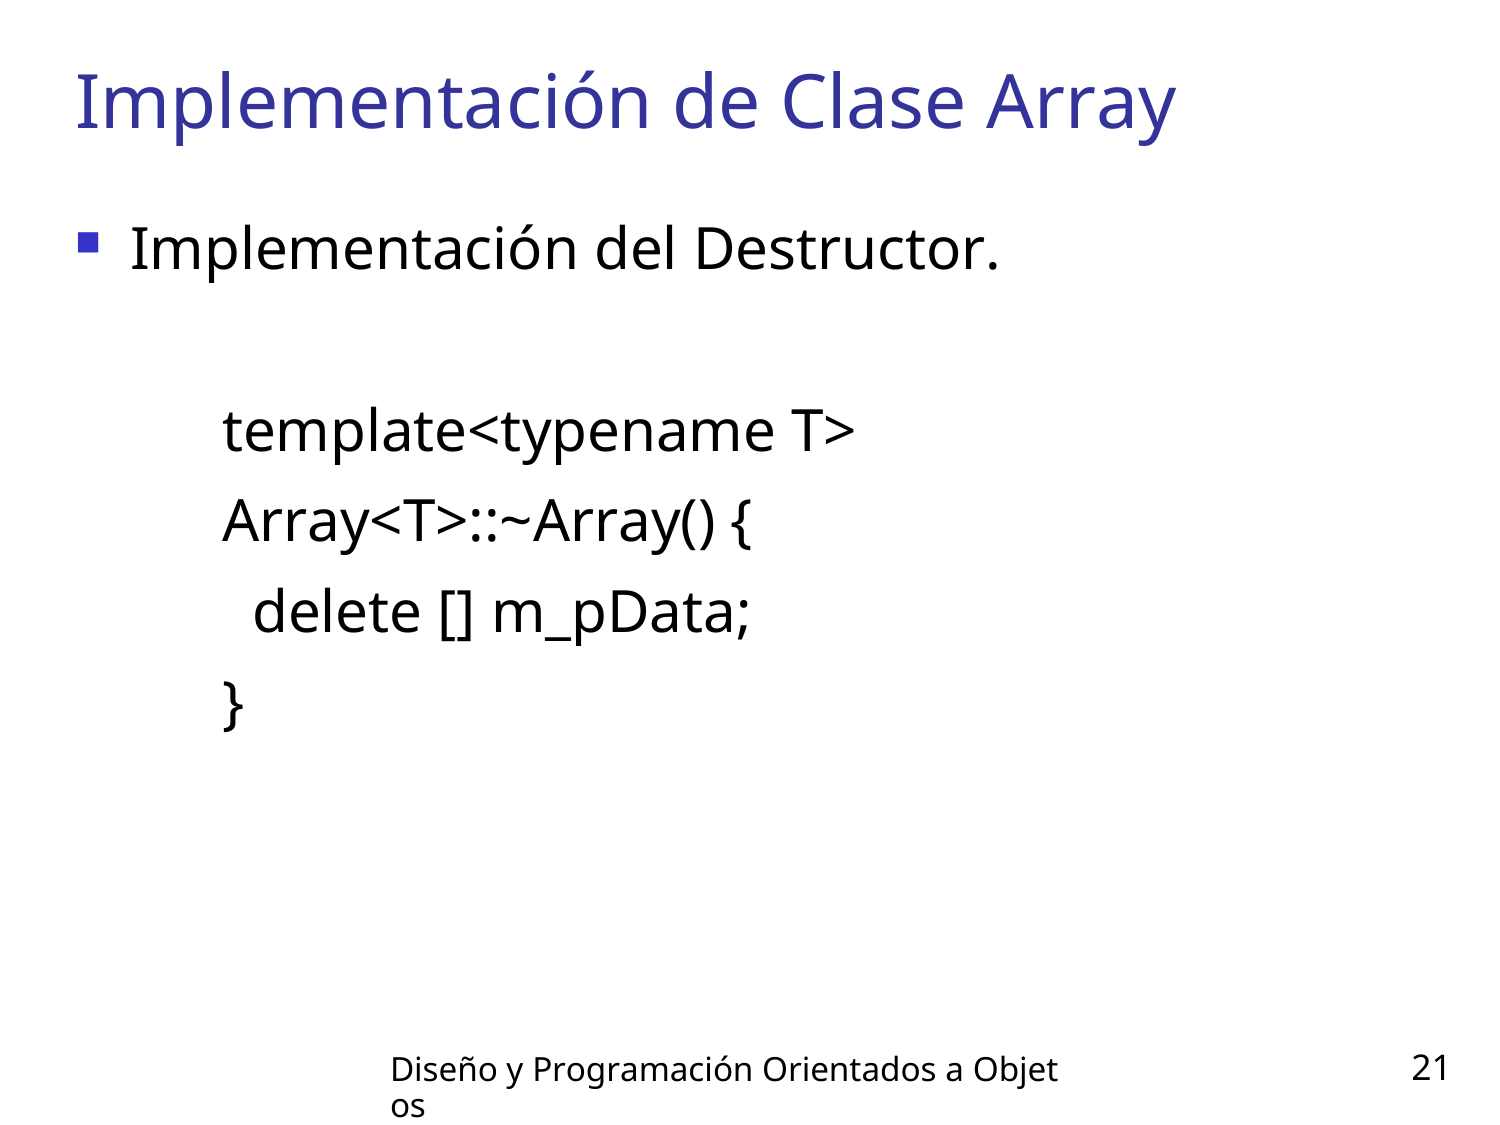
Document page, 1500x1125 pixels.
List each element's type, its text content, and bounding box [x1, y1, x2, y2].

list Implementación del Destructor. template<typename T> Array<T>::~Array()‏ { delete [] m_pData; } [75, 207, 1462, 1013]
title Implementación de Clase Array [75, 18, 1466, 181]
